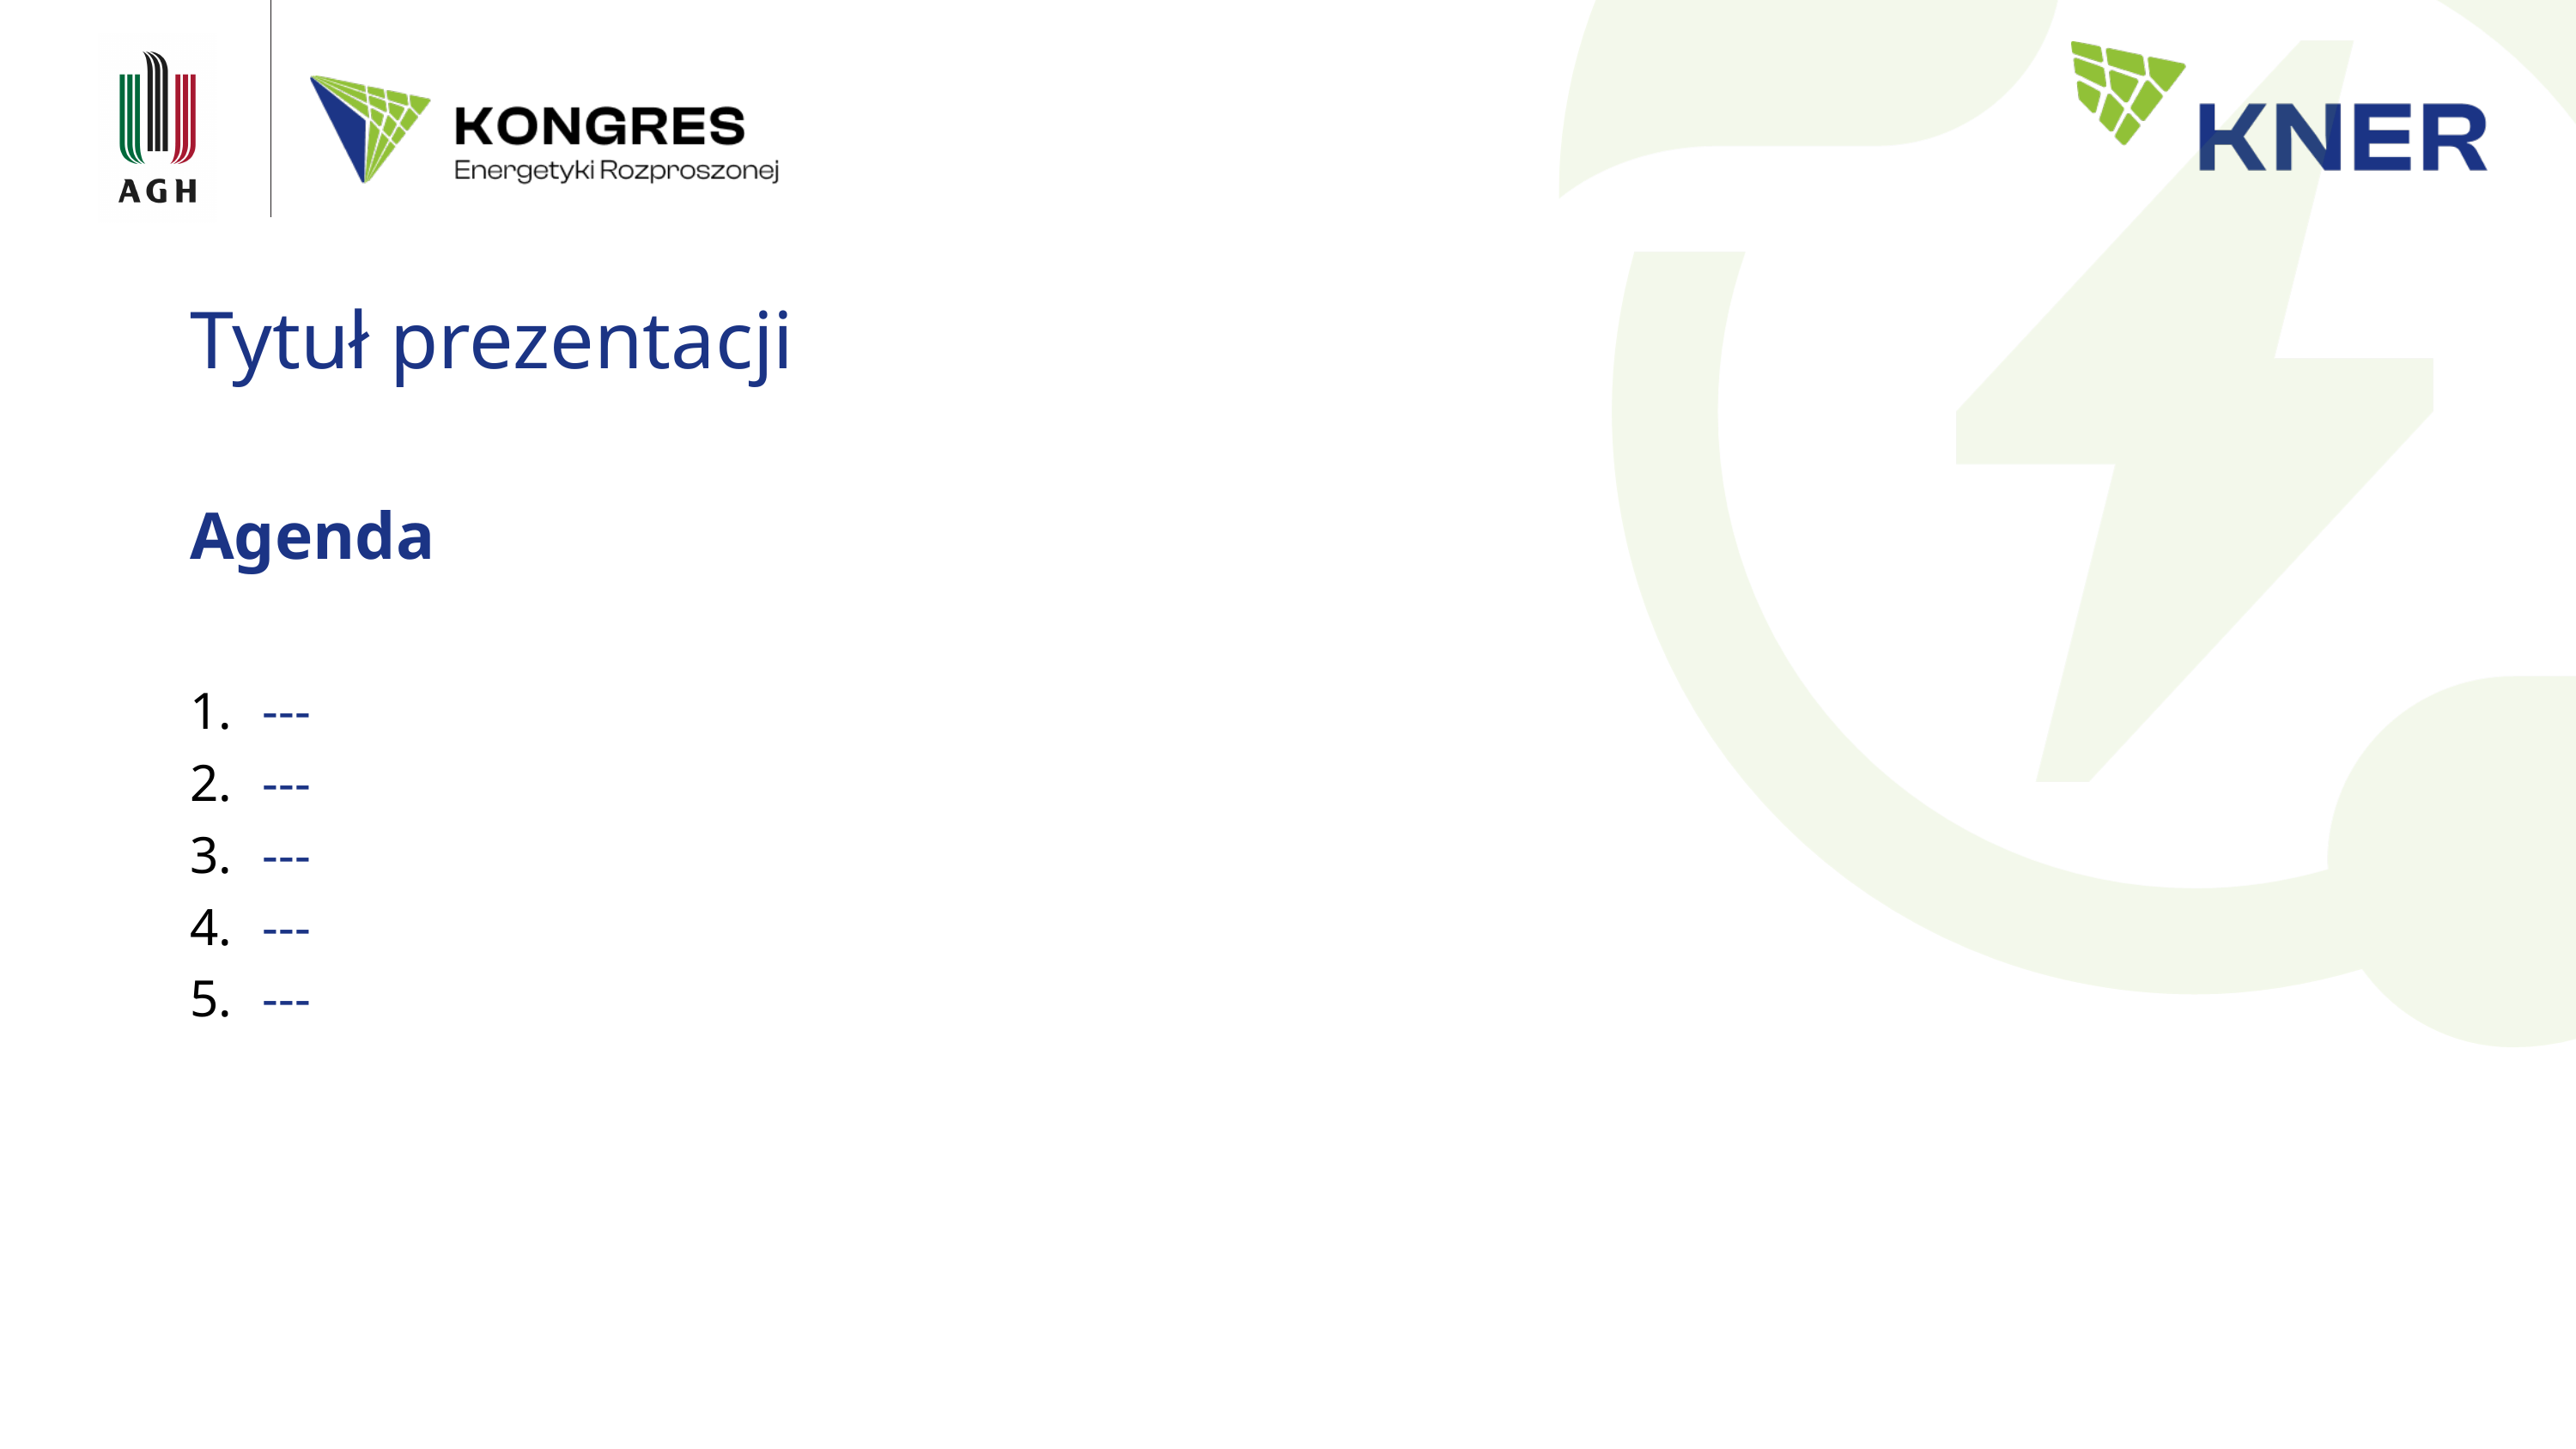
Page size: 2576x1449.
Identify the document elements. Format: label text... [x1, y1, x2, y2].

list --- --- --- --- --- [177, 680, 2399, 1306]
title Tytuł prezentacji [177, 217, 2399, 469]
text_box Agenda [177, 469, 2399, 609]
